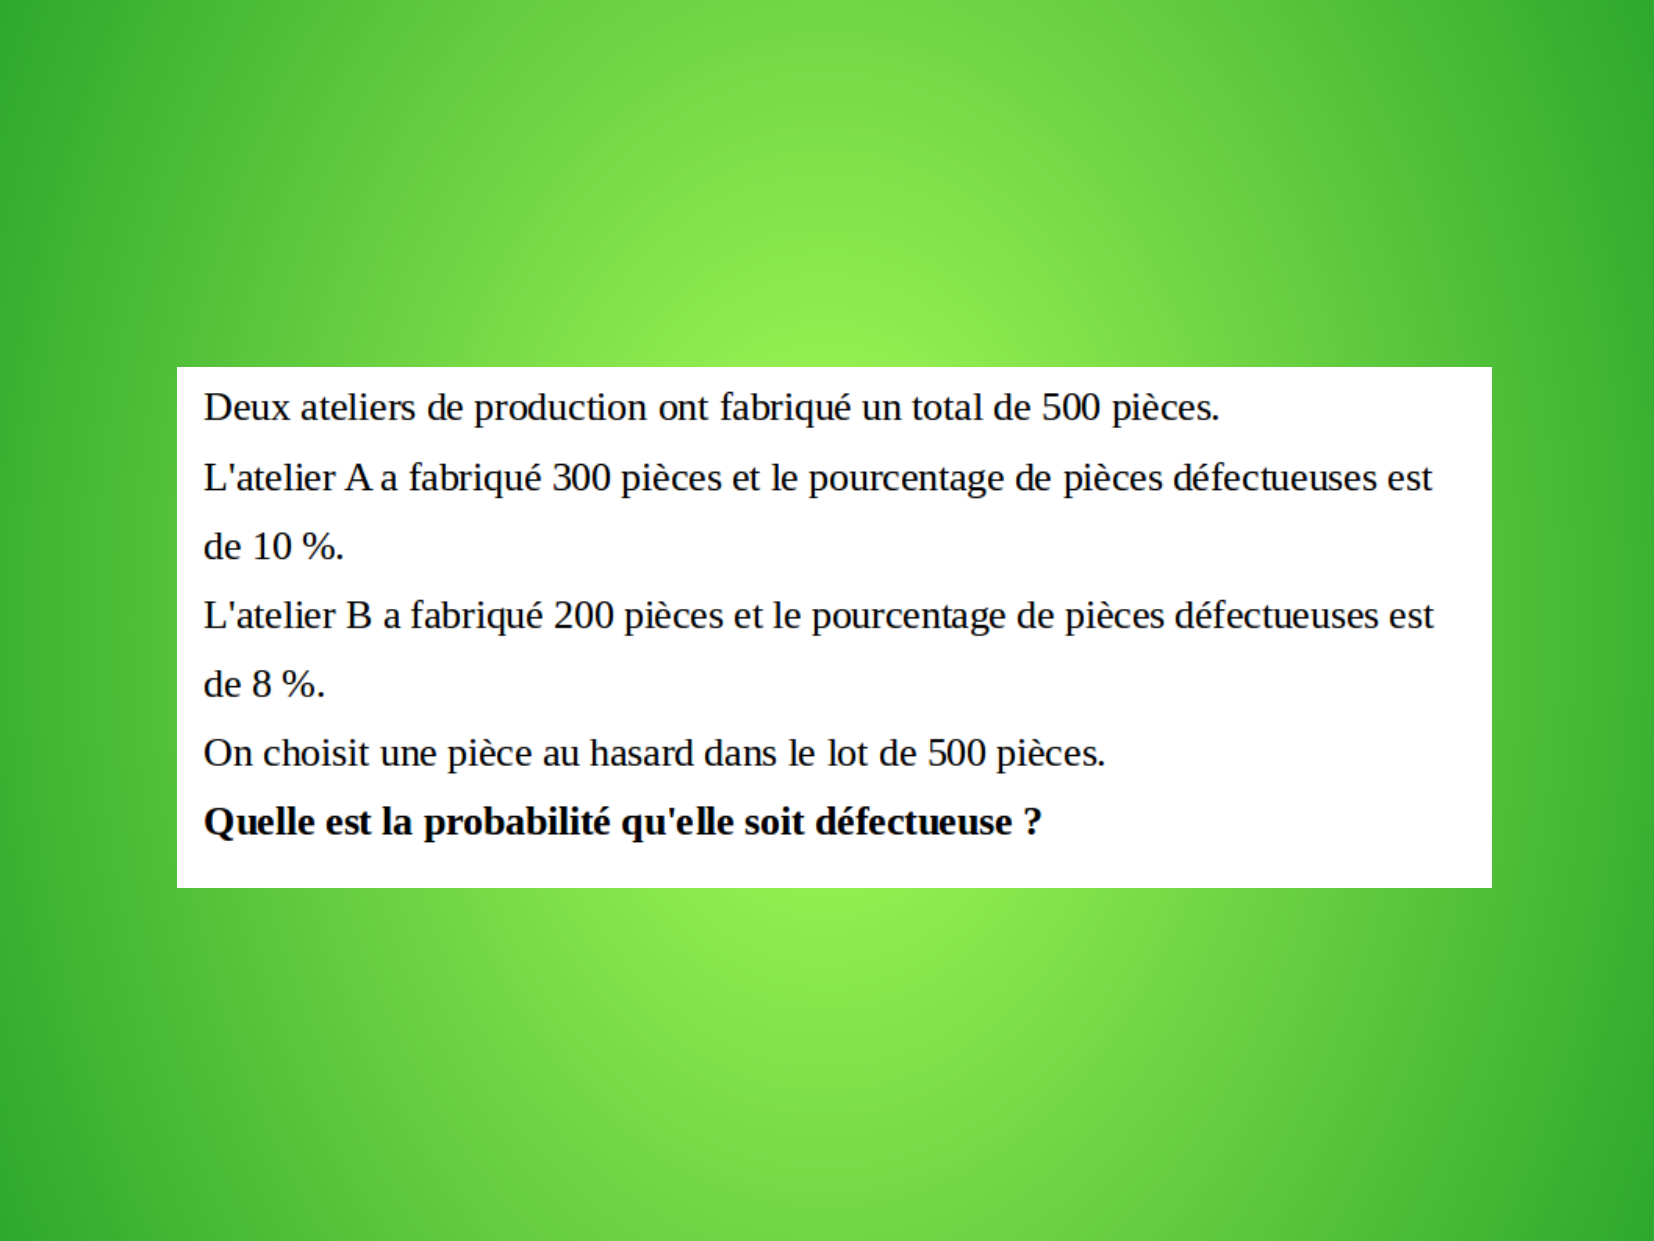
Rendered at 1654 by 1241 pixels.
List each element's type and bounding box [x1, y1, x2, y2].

picture [177, 367, 1492, 888]
